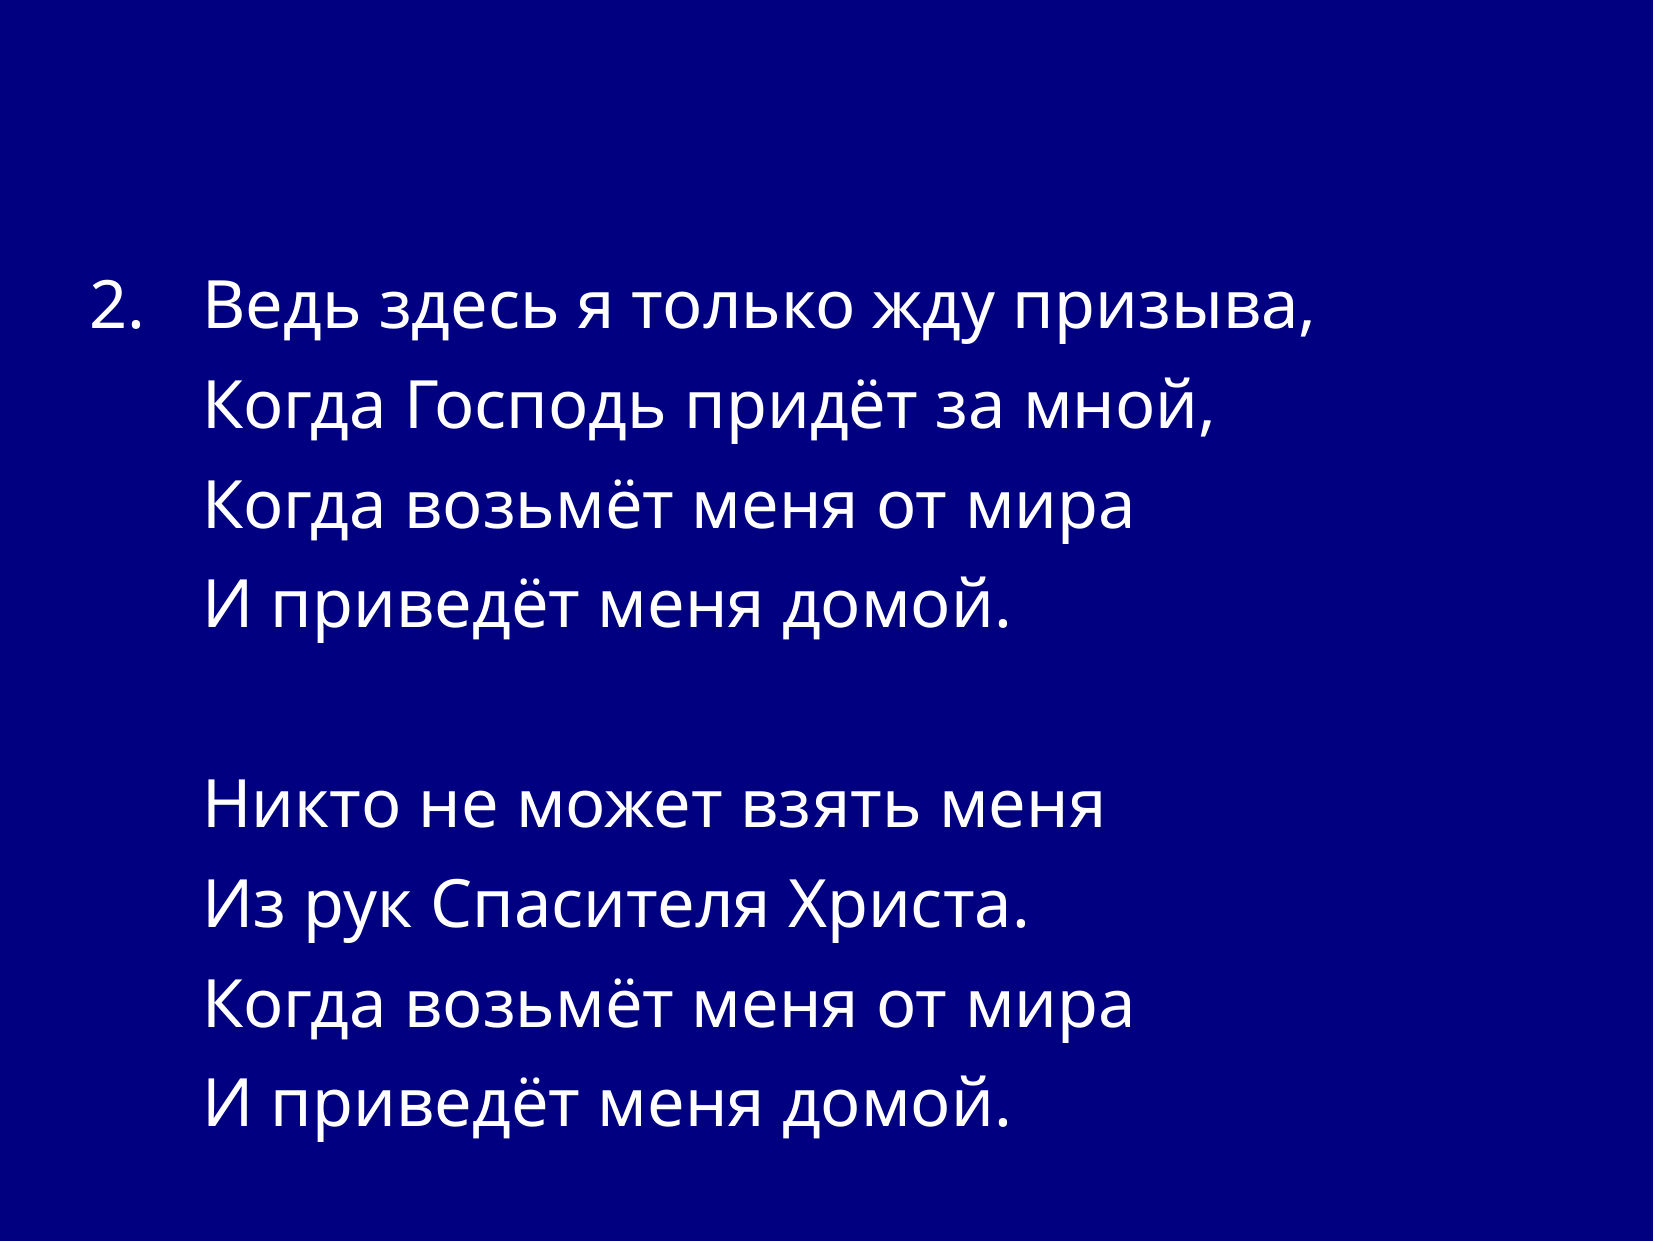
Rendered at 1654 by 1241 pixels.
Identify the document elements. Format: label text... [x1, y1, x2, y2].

text_box 2. Ведь здесь я только жду призыва, Когда Господь придёт за мной, Когда возьмёт меня от мира И приведёт меня домой. Никто не может взять меня Из рук Спасителя Христа. Когда возьмёт меня от мира И приведёт меня домой. [75, 150, 1576, 1163]
